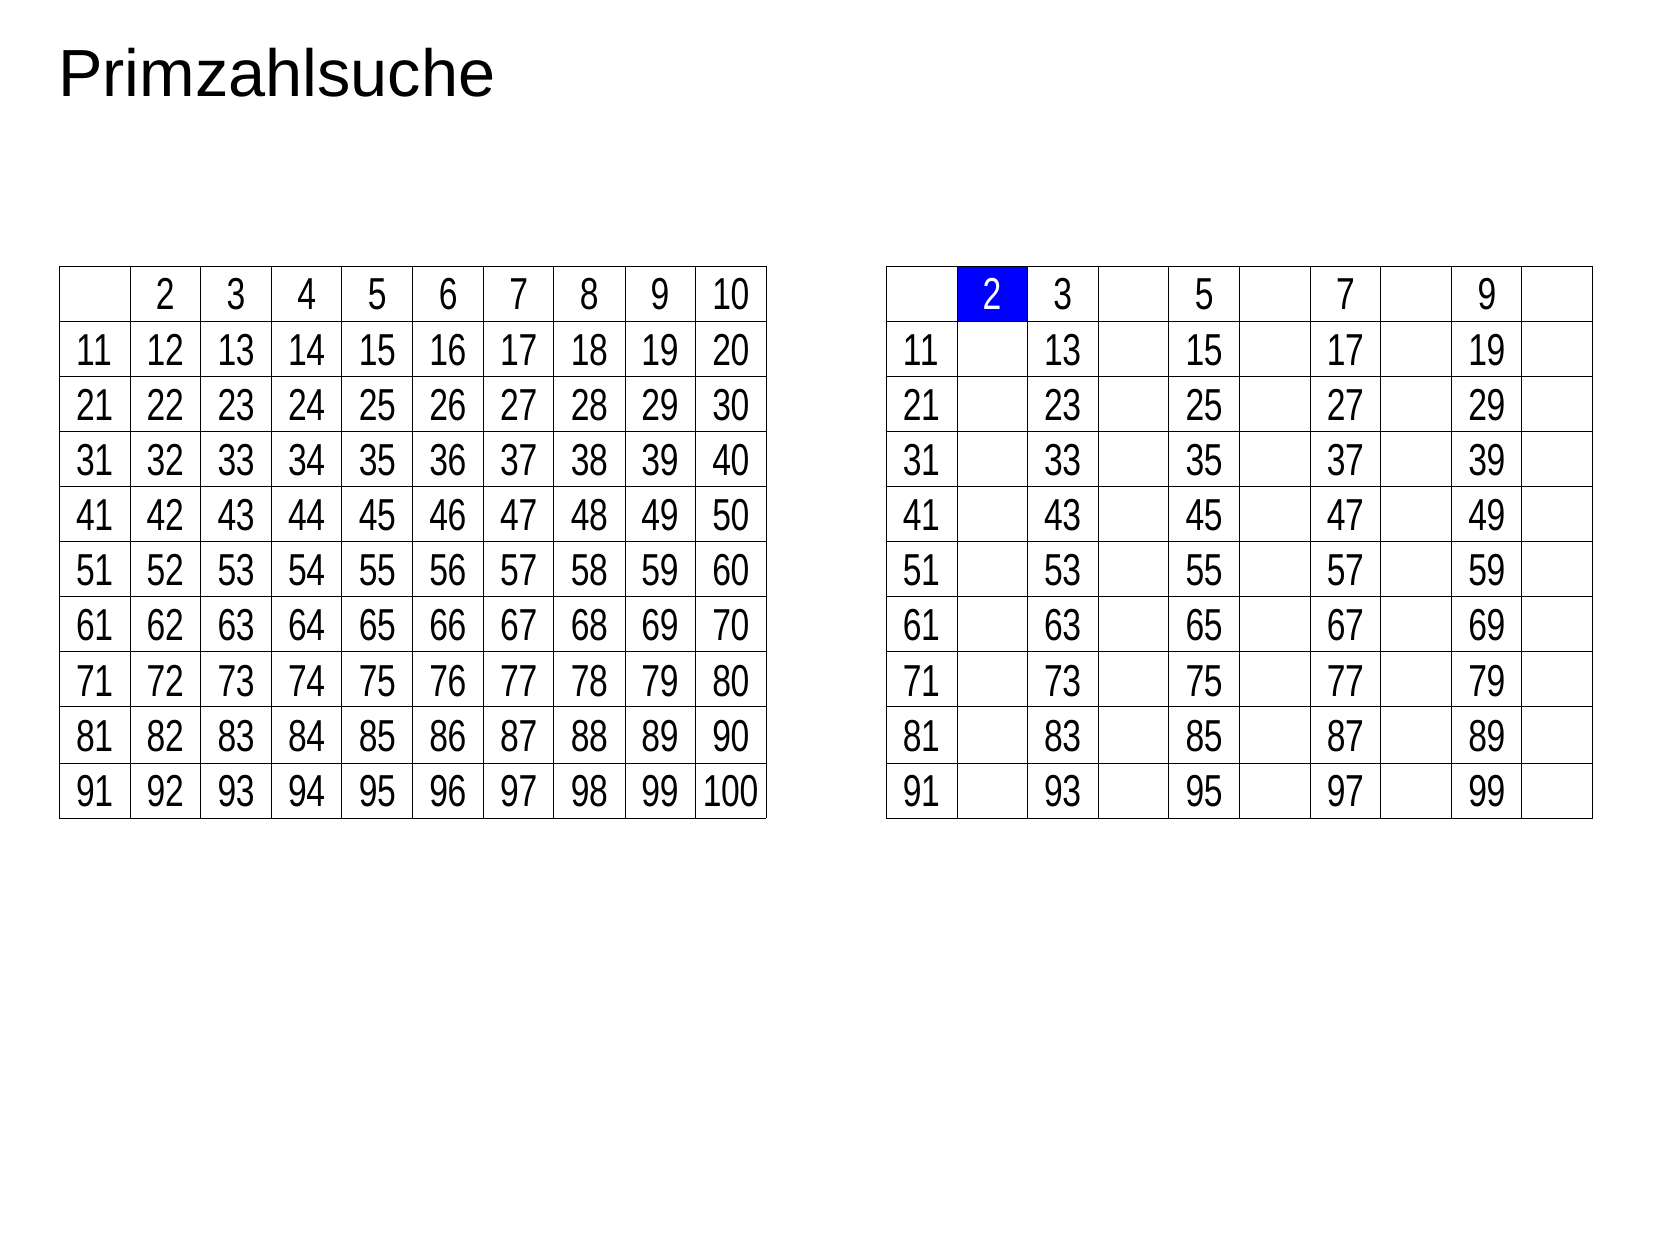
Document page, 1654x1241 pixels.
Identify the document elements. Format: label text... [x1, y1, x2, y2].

chart [59, 265, 768, 820]
title Primzahlsuche [58, 29, 1240, 119]
chart [885, 265, 1595, 820]
